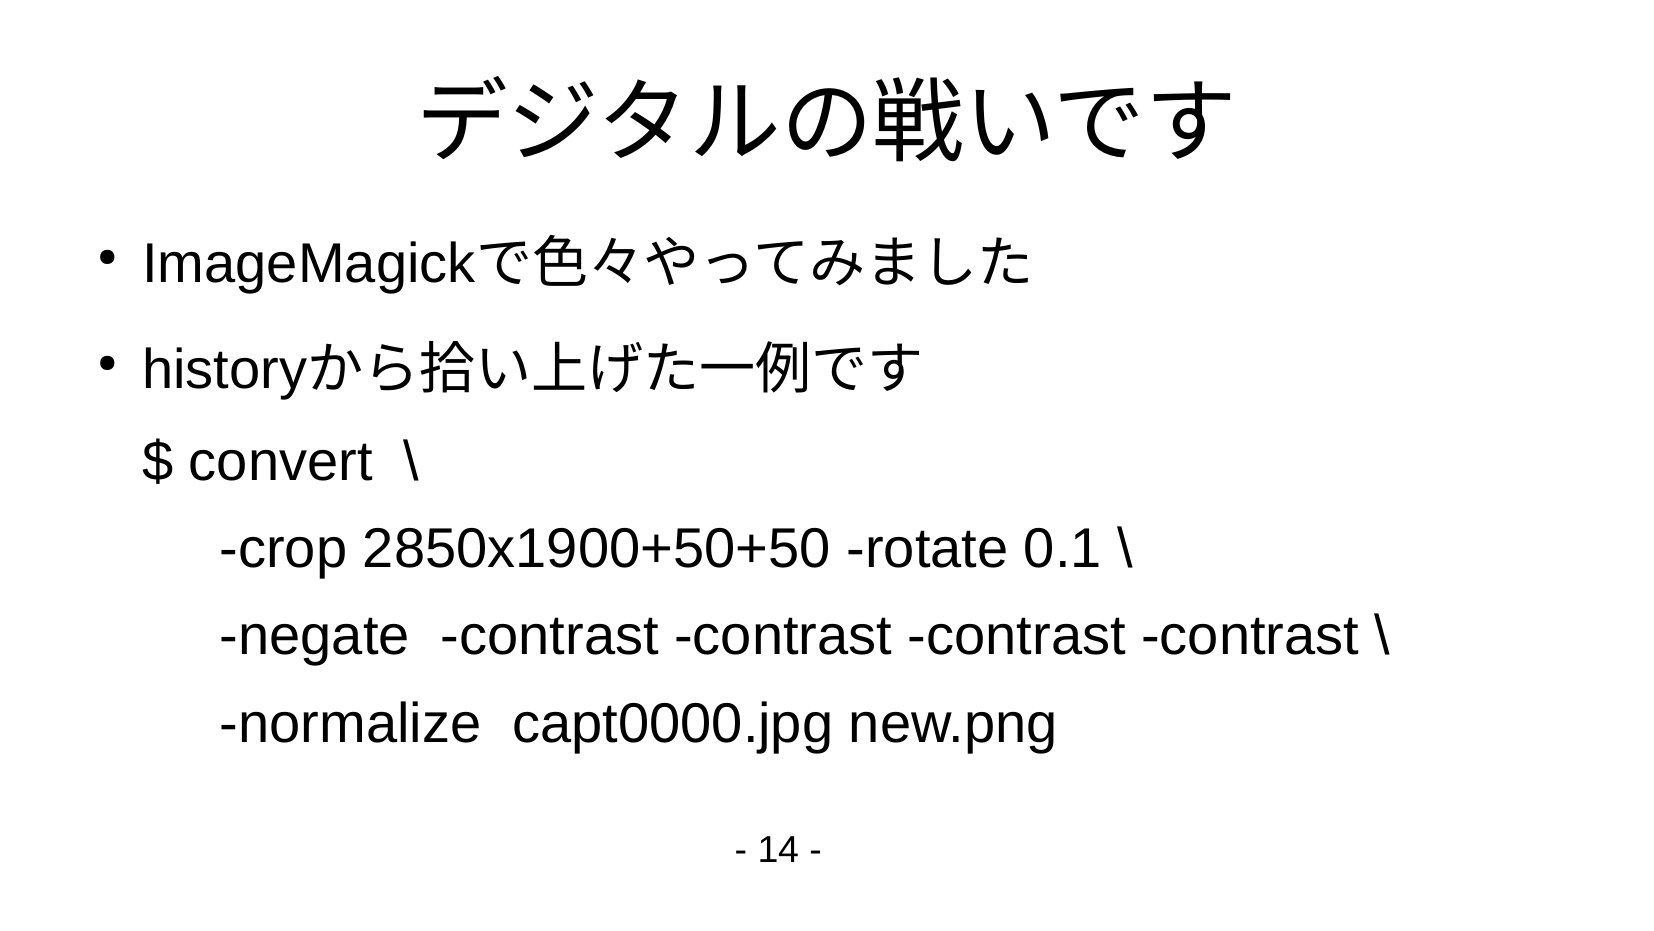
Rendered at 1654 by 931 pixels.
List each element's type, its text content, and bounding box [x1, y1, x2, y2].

list ImageMagickで色々やってみました historyから拾い上げた一例です $ convert \ -crop 2850x1900+50+50 -rotate 0.1 \ -negate -contrast -contrast -contrast -contrast \ -normalize capt0000.jpg new.png [82, 217, 1571, 758]
text_box - <番号> - [744, 821, 942, 892]
title デジタルの戦いです [82, 37, 1571, 193]
